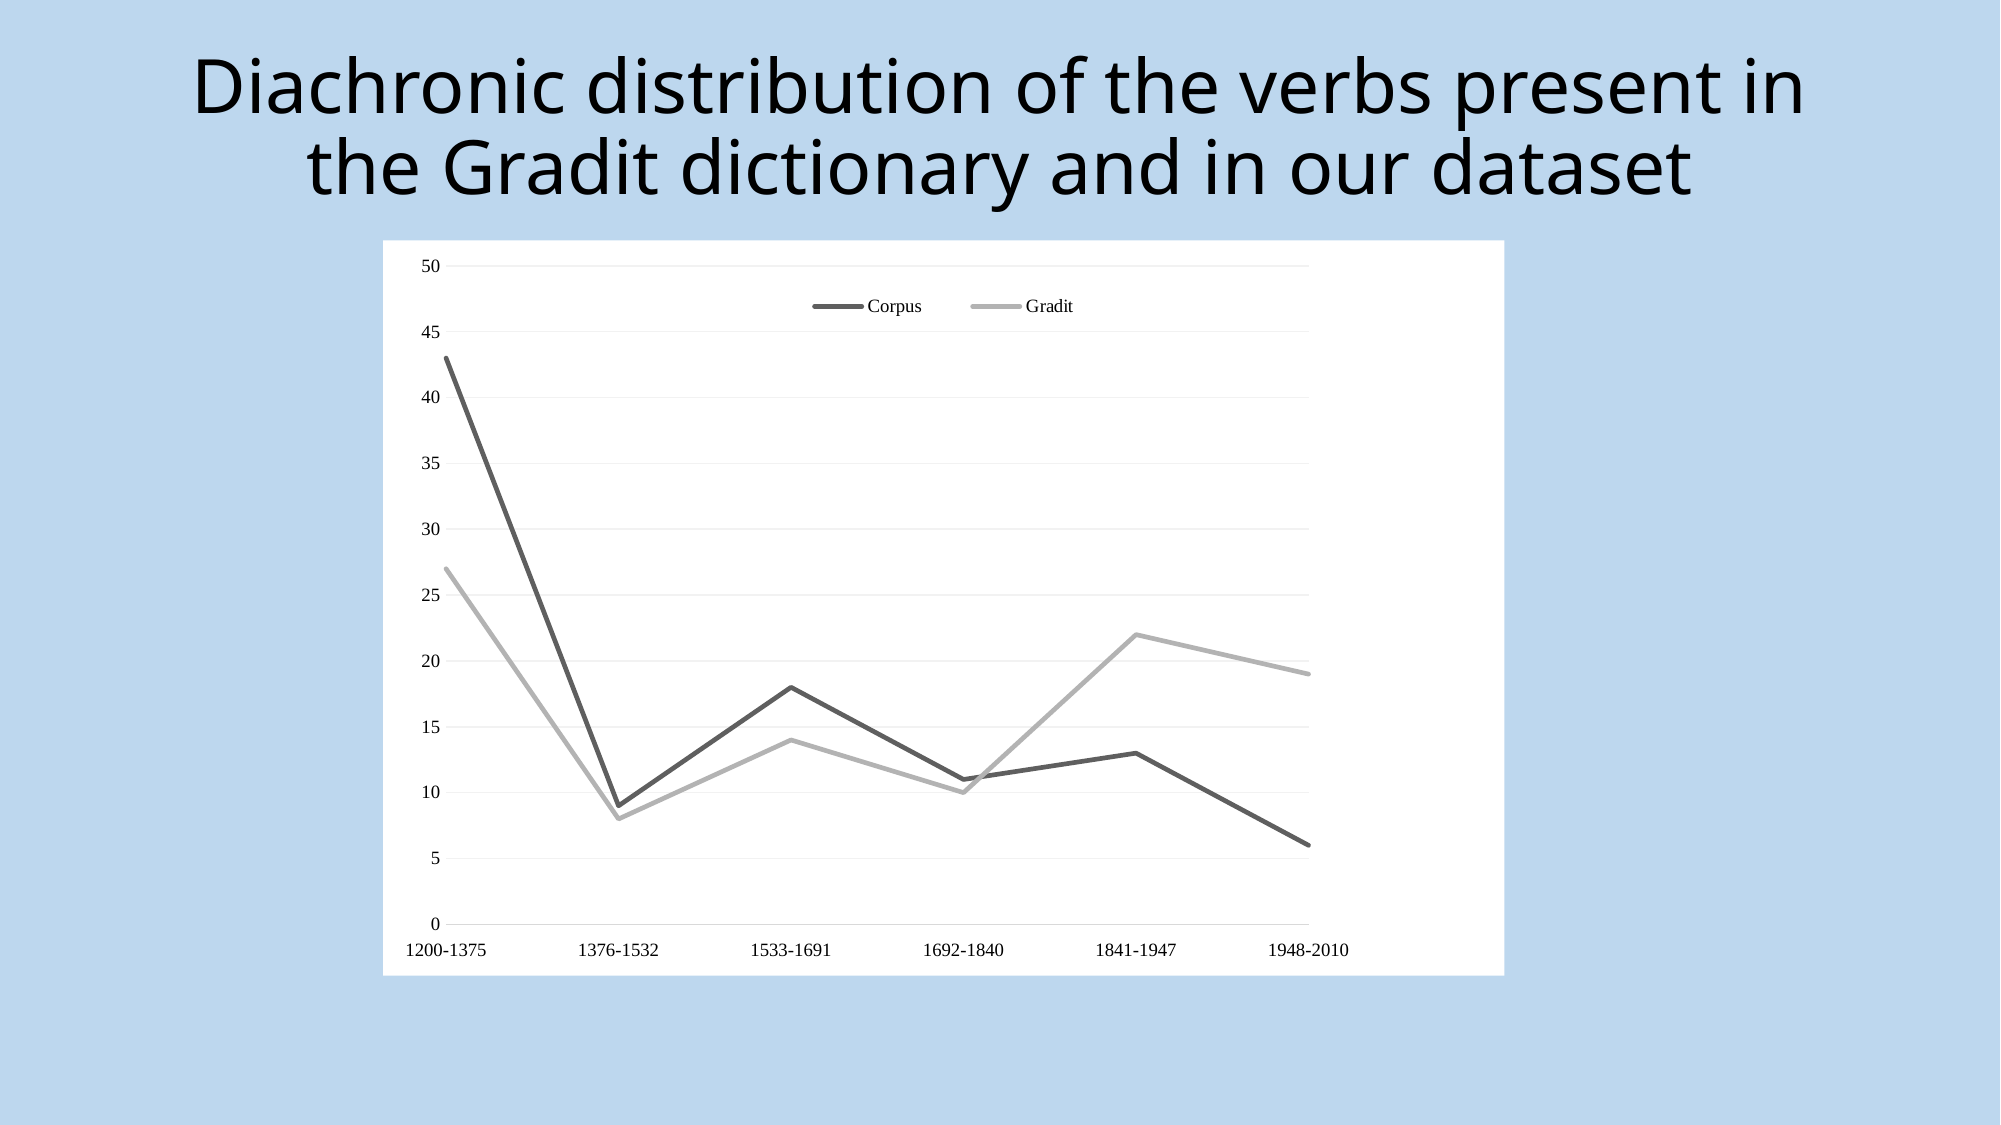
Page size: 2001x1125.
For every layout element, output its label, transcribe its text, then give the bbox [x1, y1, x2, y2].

text_box Diachronic distribution of the verbs present in the Gradit dictionary and in our dataset [137, 41, 1863, 259]
chart [383, 240, 1505, 976]
